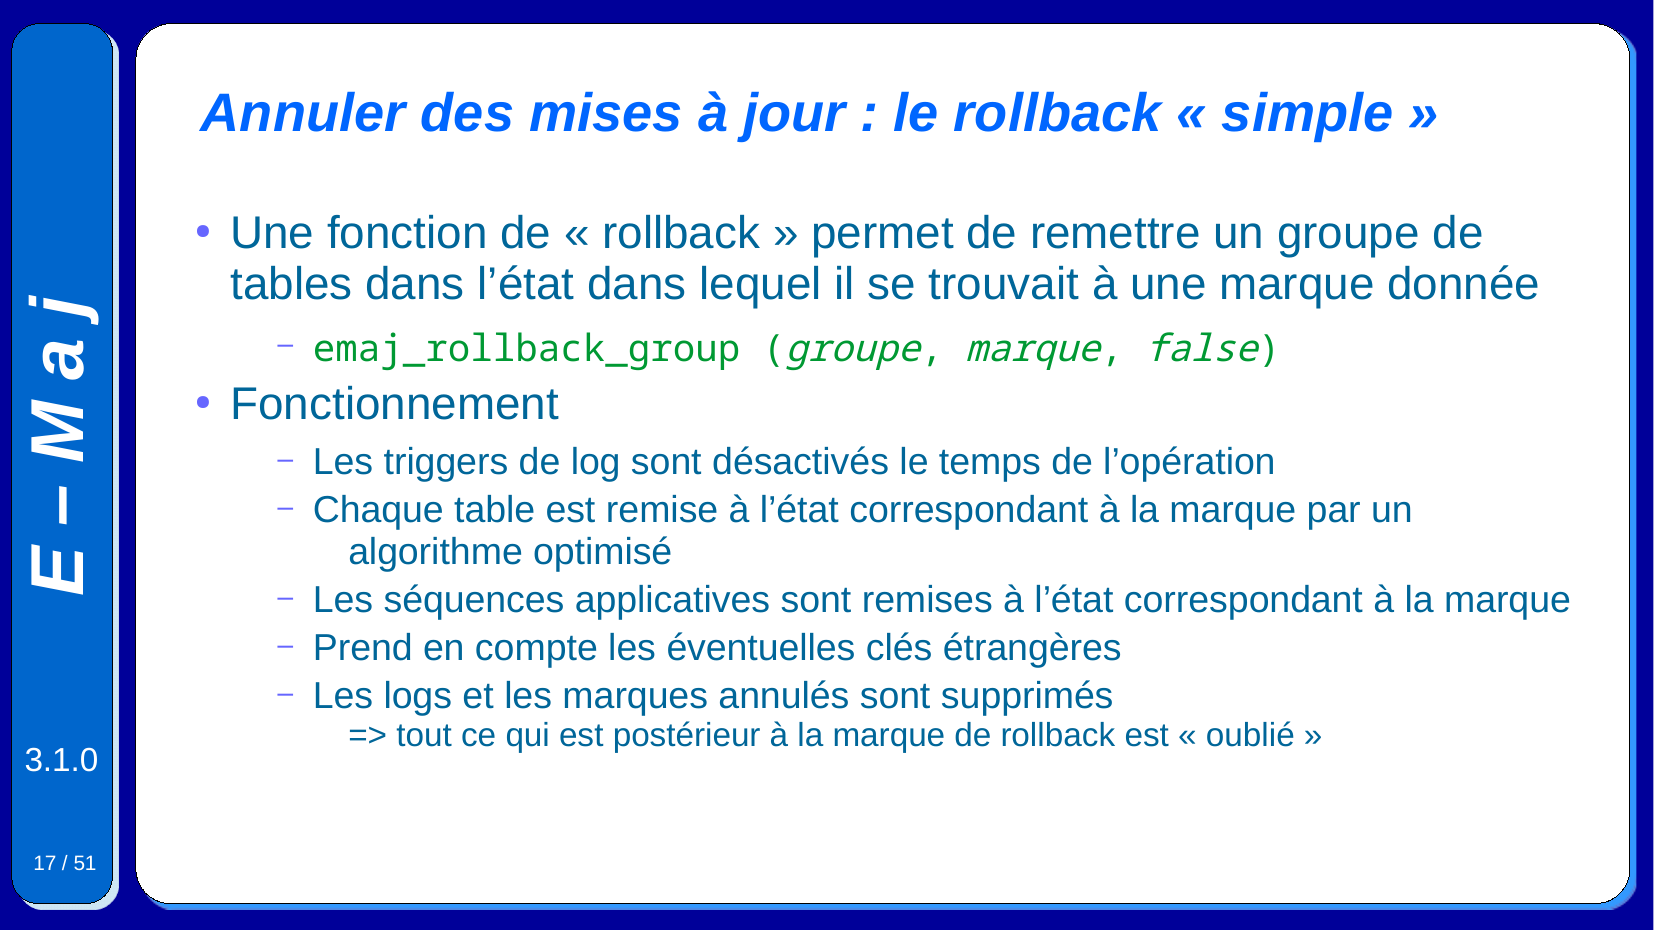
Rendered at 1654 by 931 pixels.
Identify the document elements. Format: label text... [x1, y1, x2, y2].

list Une fonction de « rollback » permet de remettre un groupe de tables dans l’état dans lequel il se trouvait à une marque donnée emaj_rollback_group (groupe, marque, false) Fonctionnement Les triggers de log sont désactivés le temps de l’opération Chaque table est remise à l’état correspondant à la marque par un algorithme optimisé Les séquences applicatives sont remises à l’état correspondant à la marque Prend en compte les éventuelles clés étrangères Les logs et les marques annulés sont supprimés => tout ce qui est postérieur à la marque de rollback est « oublié » [177, 206, 1587, 827]
title Annuler des mises à jour : le rollback « simple » [200, 34, 1575, 191]
